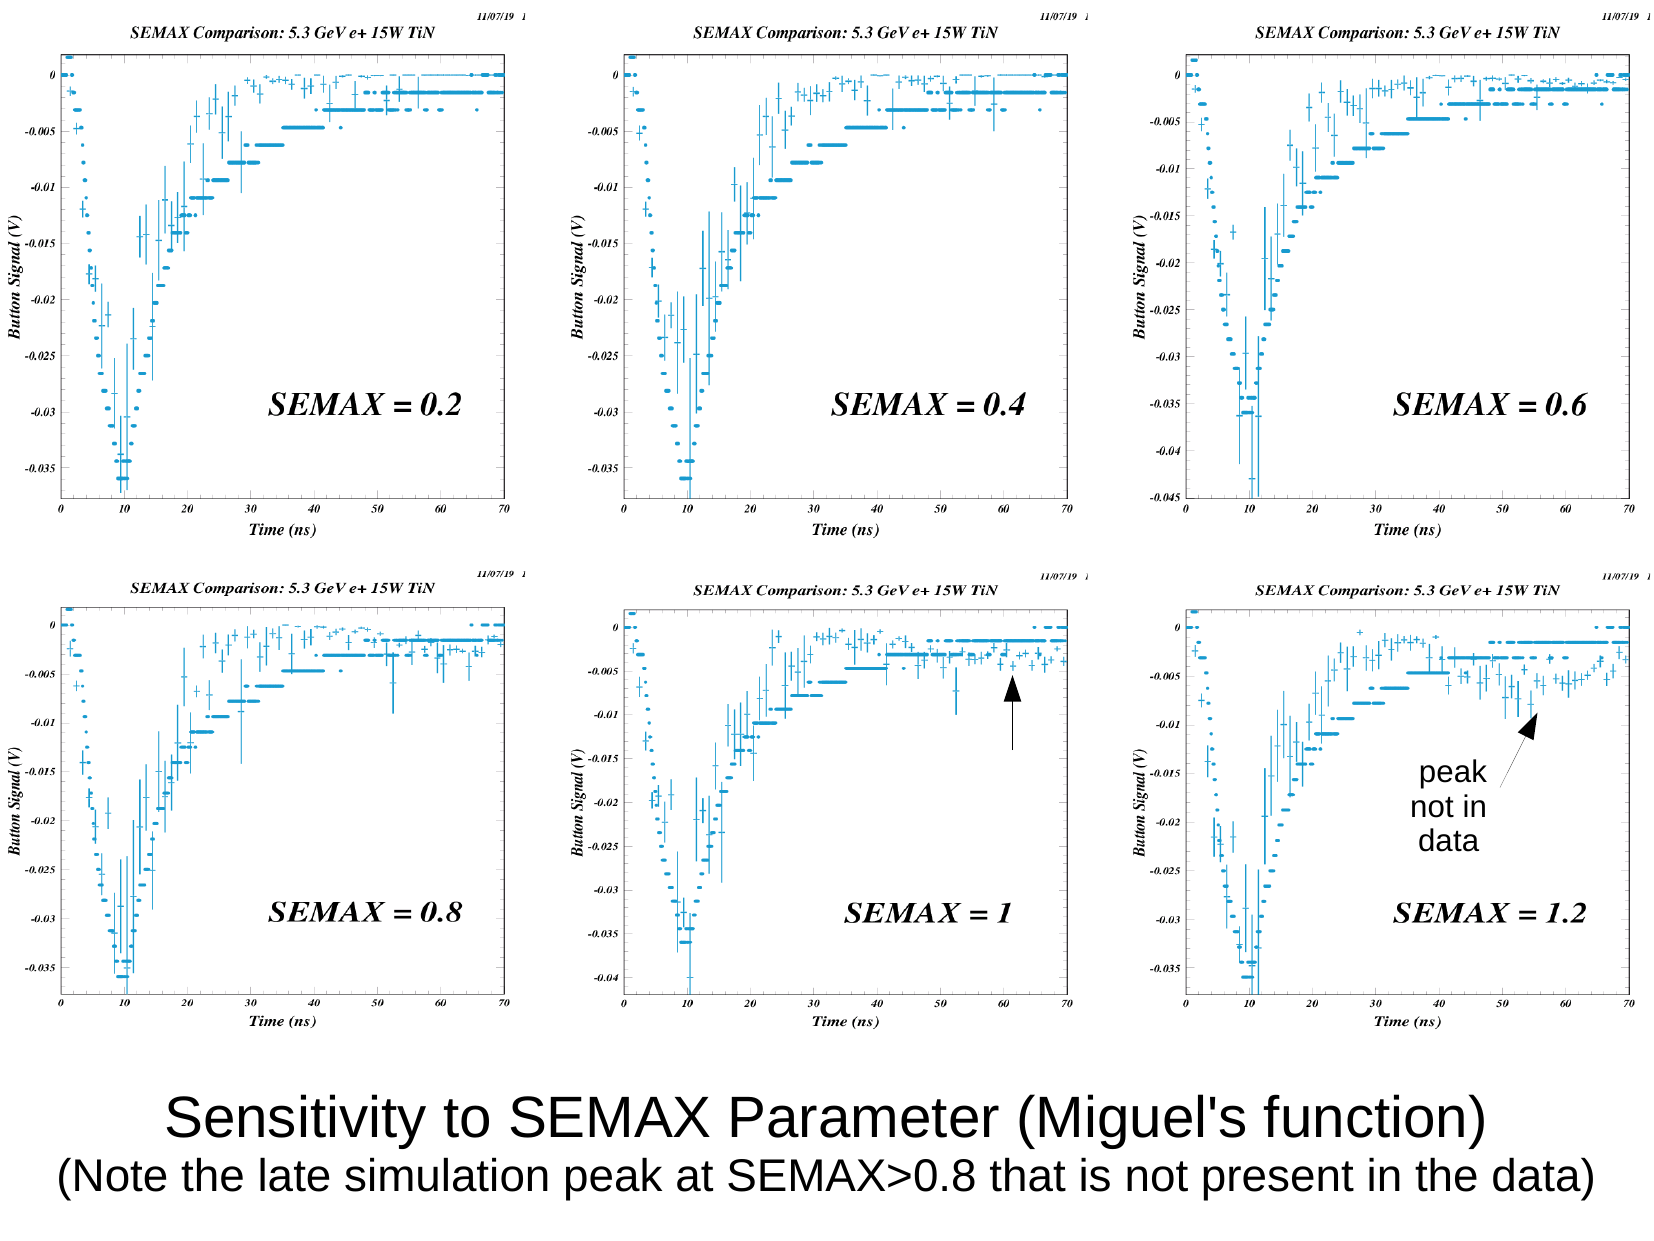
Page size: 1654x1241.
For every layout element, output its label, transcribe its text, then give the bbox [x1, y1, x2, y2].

picture [0, 0, 526, 1051]
picture [1125, 0, 1651, 1051]
picture [562, 0, 1088, 1051]
title Sensitivity to SEMAX Parameter (Miguel's function) (Note the late simulation peak at SEMAX>0.8 that is not present in the data) [0, 1059, 1654, 1228]
